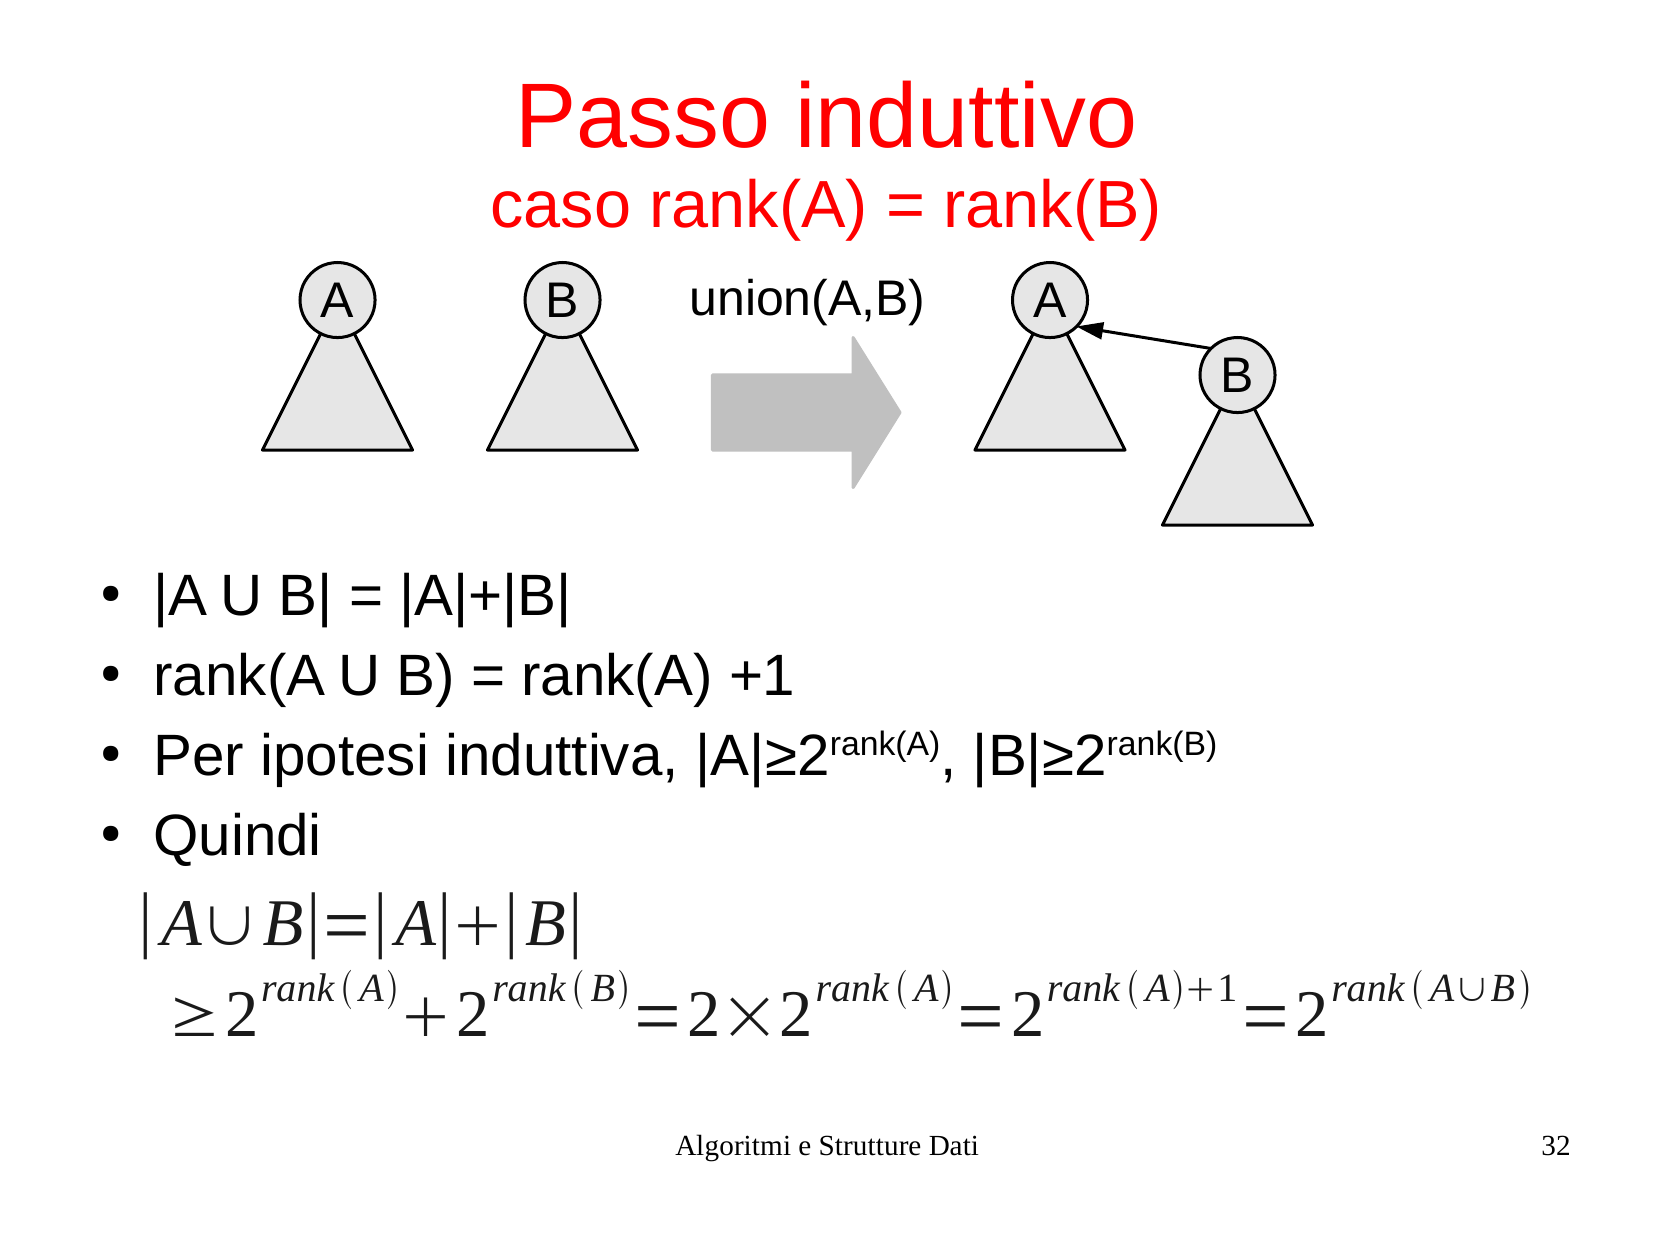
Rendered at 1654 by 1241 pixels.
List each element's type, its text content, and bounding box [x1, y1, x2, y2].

chart [126, 886, 1538, 1051]
text_box [712, 337, 901, 488]
text_box [487, 334, 638, 451]
text_box B [525, 262, 601, 338]
text_box [1162, 409, 1313, 526]
text_box A [300, 262, 376, 338]
title Passo induttivo caso rank(A) = rank(B) [82, 49, 1571, 257]
text_box A [1012, 262, 1088, 338]
text_box B [1200, 337, 1276, 413]
text_box [975, 334, 1126, 451]
text_box [262, 334, 413, 451]
list |A U B| = |A|+|B| rank(A U B) = rank(A) +1 Per ipotesi induttiva, |A|≥2rank(A), |B|≥2rank(B) Quindi [82, 562, 1571, 1109]
text_box union(A,B) [675, 262, 941, 334]
